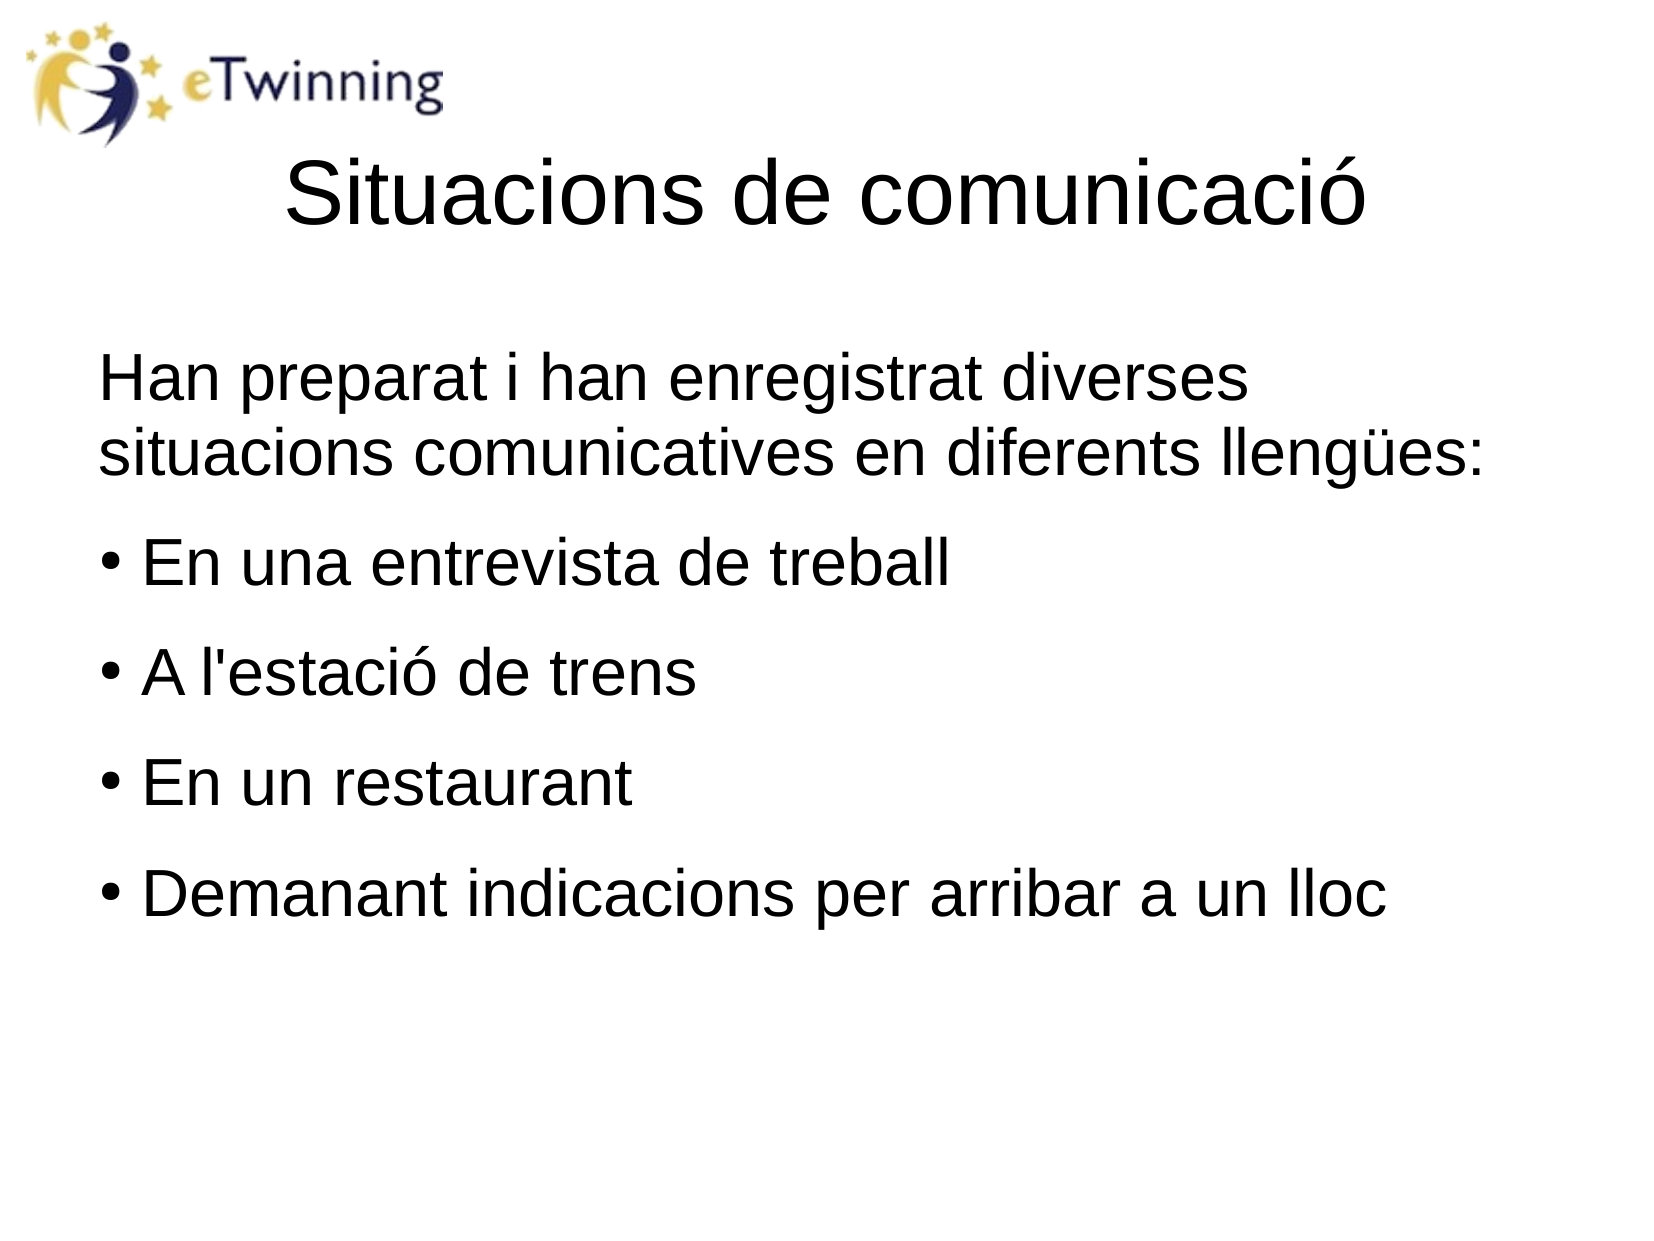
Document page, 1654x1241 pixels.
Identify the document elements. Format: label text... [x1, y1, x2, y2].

subtitle Han preparat i han enregistrat diverses situacions comunicatives en diferents llengües: En una entrevista de treball A l'estació de trens En un restaurant Demanant indicacions per arribar a un lloc [98, 340, 1517, 1040]
title Situacions de comunicació [82, 136, 1571, 249]
picture [26, 20, 443, 148]
